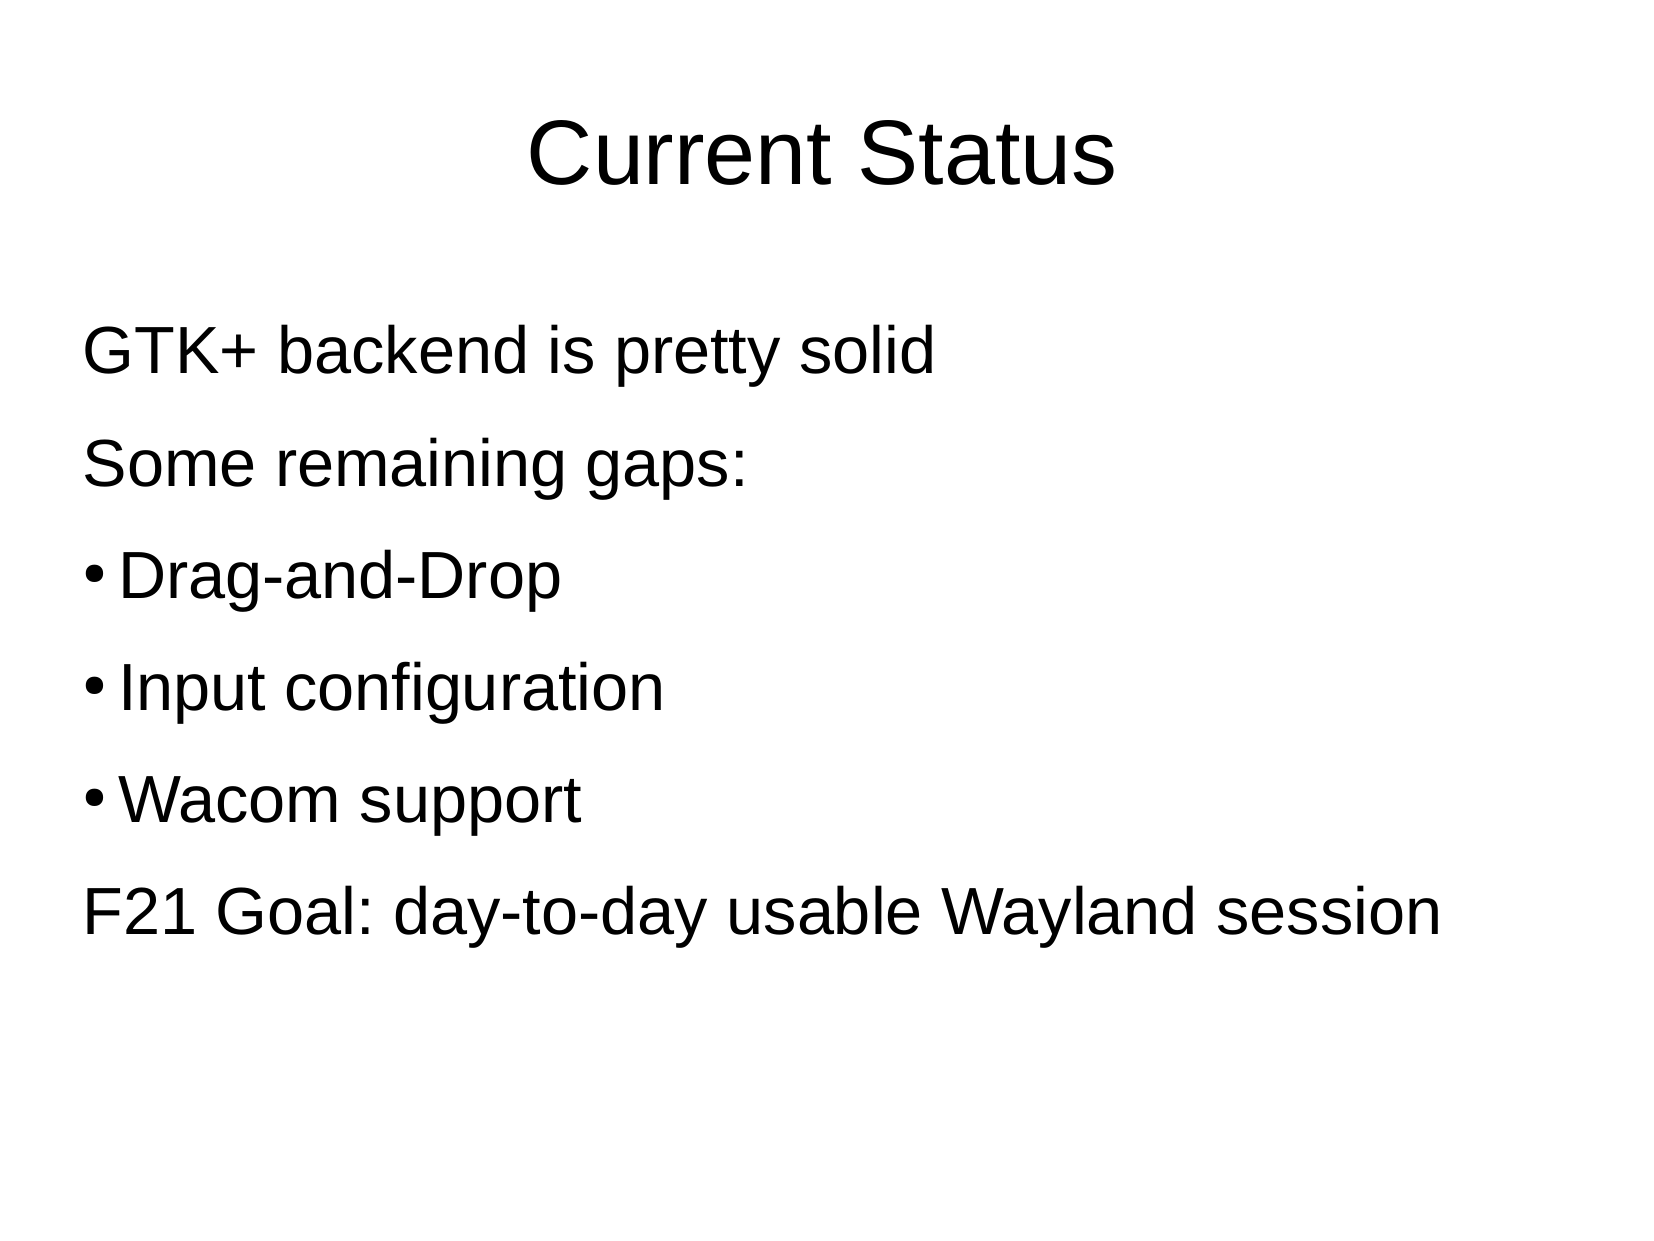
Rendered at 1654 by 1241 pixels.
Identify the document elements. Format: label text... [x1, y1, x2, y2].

title Current Status [82, 49, 1571, 257]
subtitle GTK+ backend is pretty solid Some remaining gaps: Drag-and-Drop Input configuration Wacom support F21 Goal: day-to-day usable Wayland session [82, 290, 1571, 1010]
